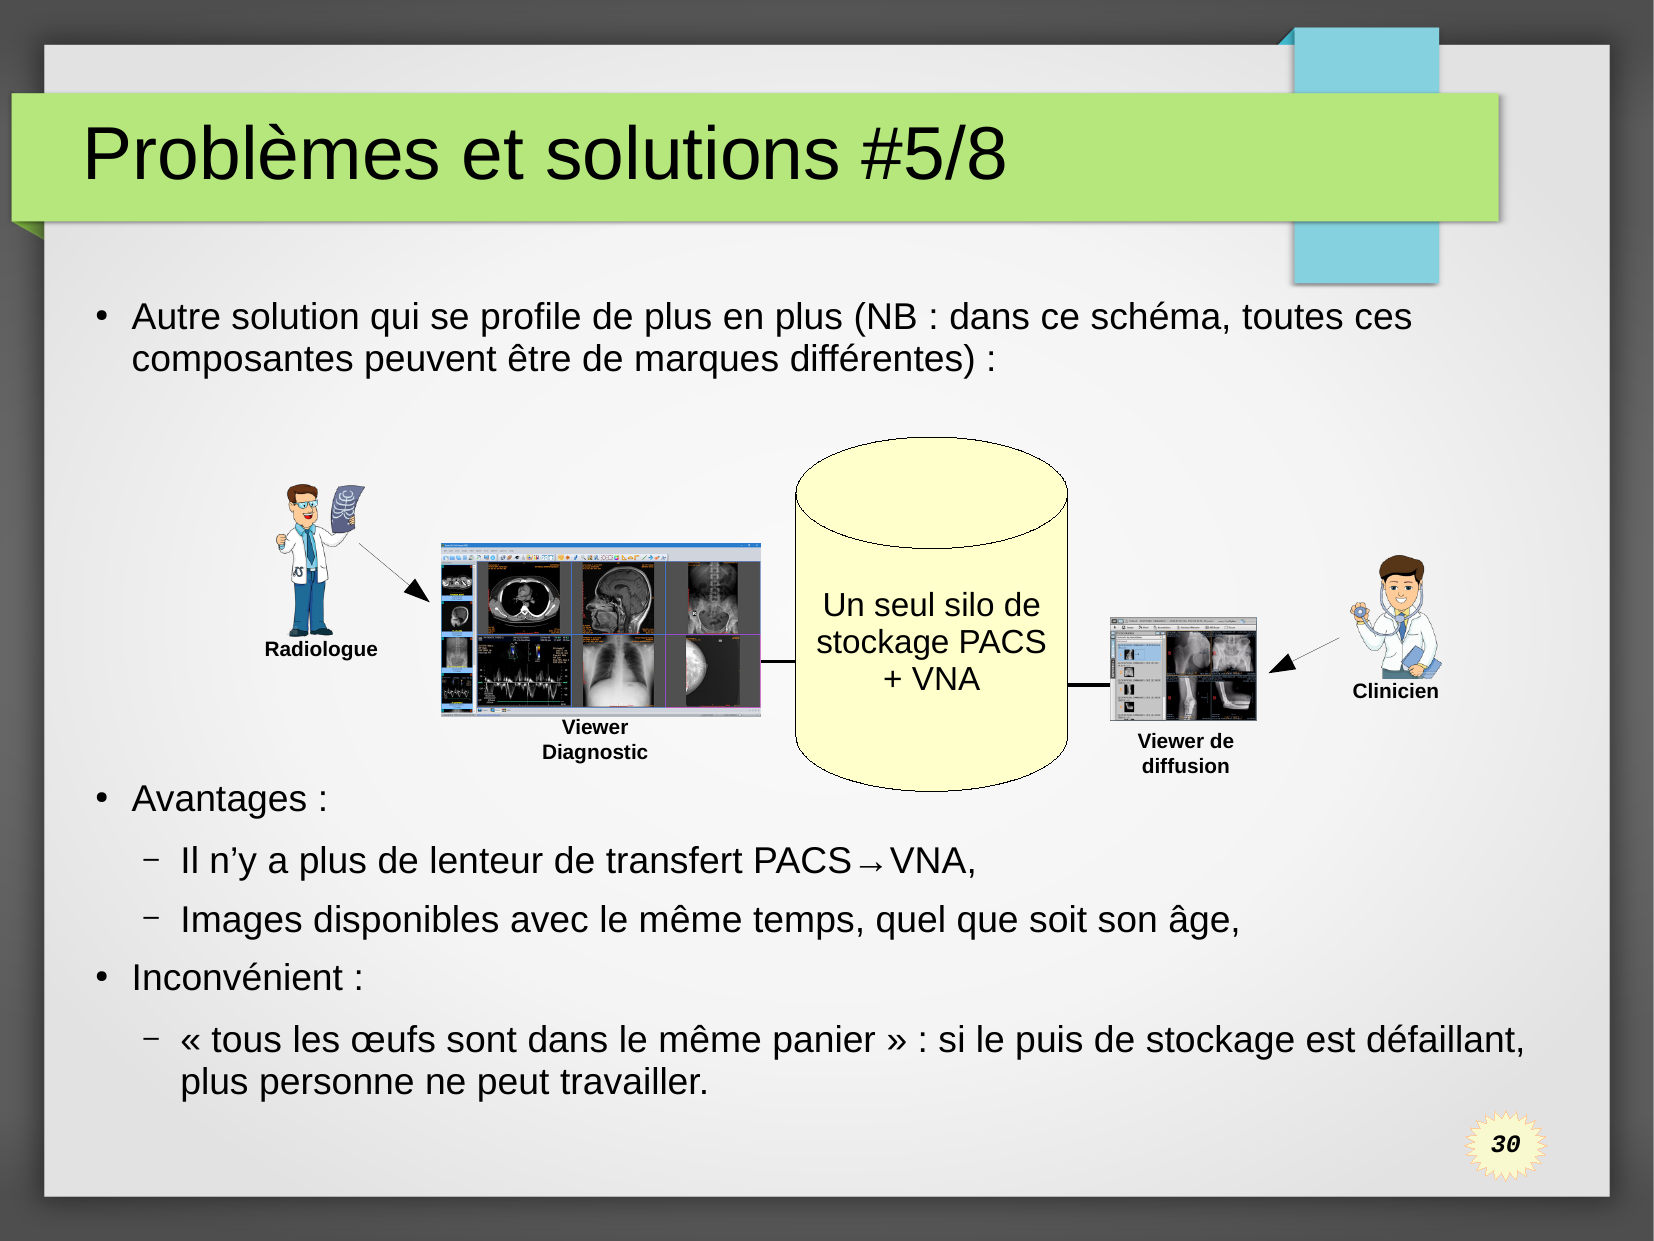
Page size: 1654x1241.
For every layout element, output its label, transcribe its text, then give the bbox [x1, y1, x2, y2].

text_box Un seul silo de stockage PACS + VNA [795, 437, 1068, 792]
text_box Viewer de diffusion [1114, 726, 1257, 780]
title Problèmes et solutions #5/8 [82, 94, 1264, 213]
list Autre solution qui se profile de plus en plus (NB : dans ce schéma, toutes ces composantes peuvent être de marques différentes) : Avantages : Il n’y a plus de lenteur de transfert PACS→VNA, Images disponibles avec le même temps, quel que soit son âge, Inconvénient : « tous les œufs sont dans le même panier » : si le puis de stockage est défaillant, plus personne ne peut travailler. [82, 295, 1571, 1111]
text_box Viewer Diagnostic [512, 716, 678, 761]
text_box Clinicien [1322, 678, 1470, 703]
picture [0, 0, 1654, 1241]
text_box Radiologue [248, 636, 395, 661]
